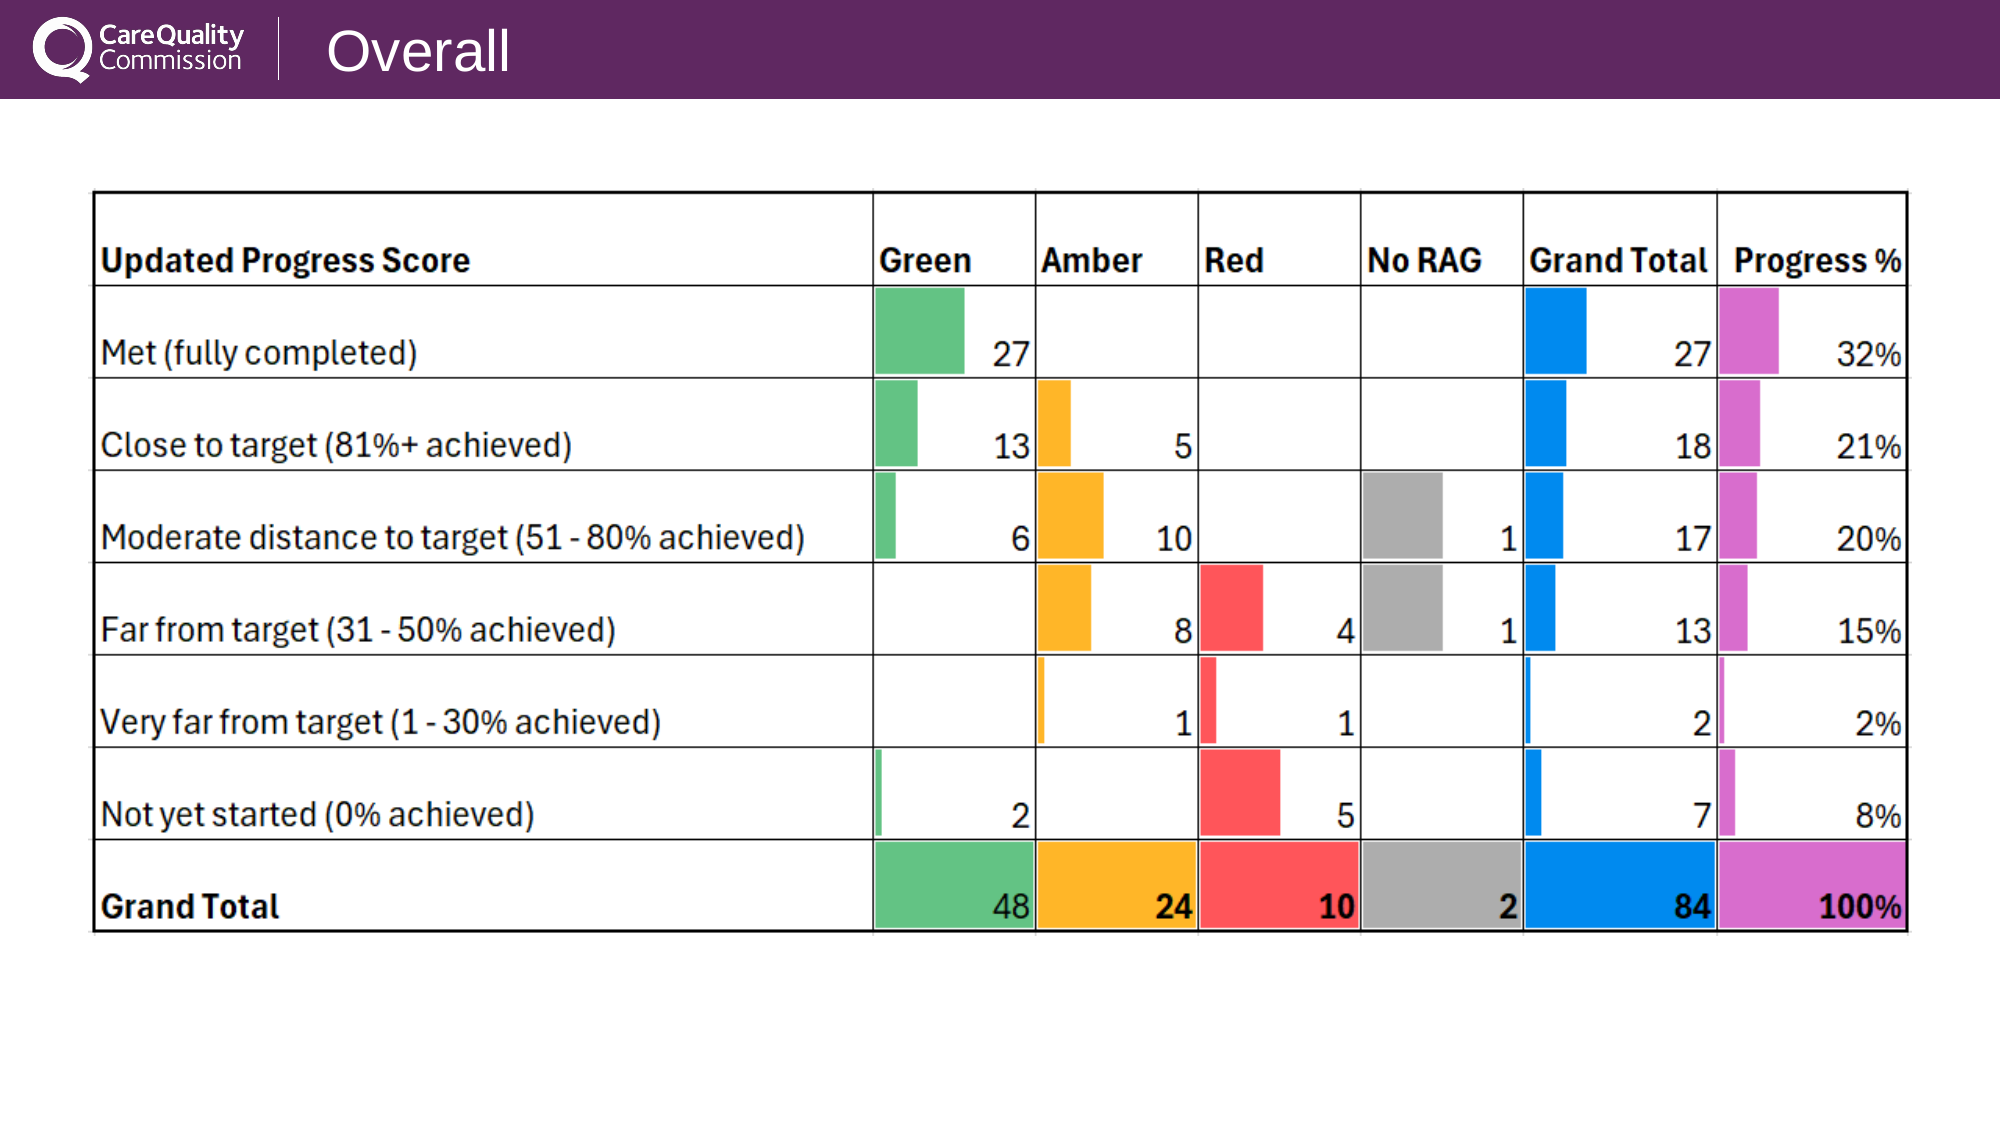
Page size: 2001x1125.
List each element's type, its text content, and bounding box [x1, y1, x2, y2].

picture [88, 189, 1912, 936]
text_box [0, 0, 2000, 99]
picture [32, 16, 245, 84]
text_box Overall [311, 5, 1358, 92]
